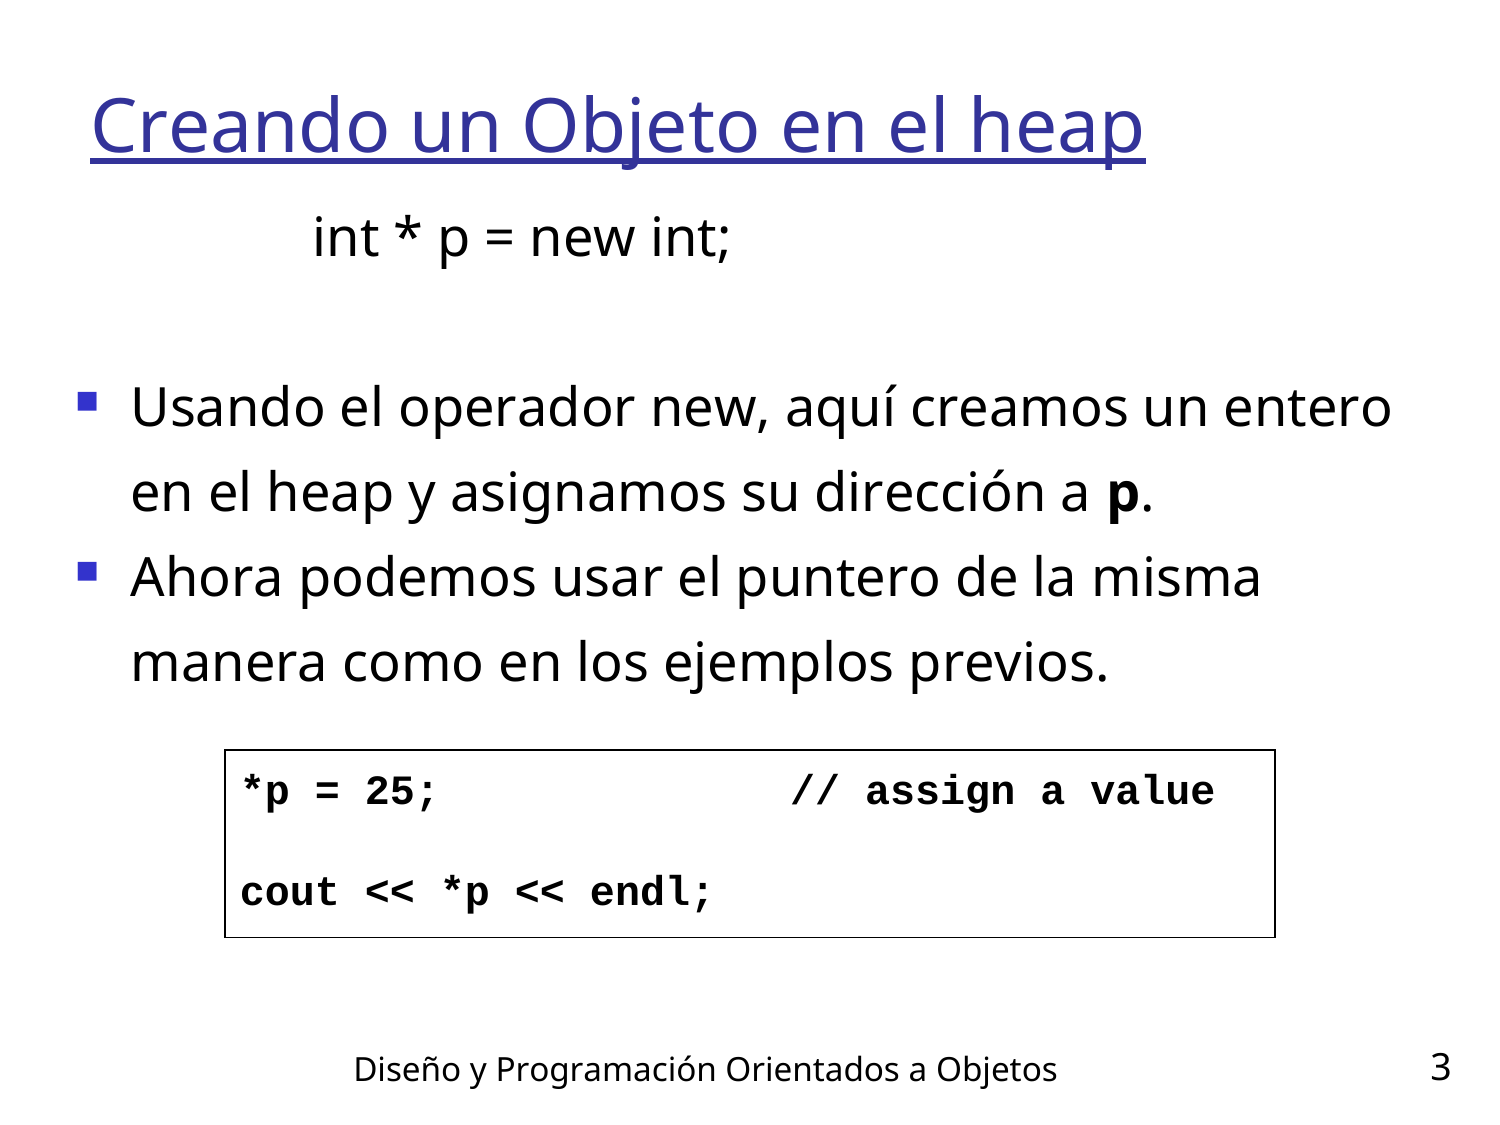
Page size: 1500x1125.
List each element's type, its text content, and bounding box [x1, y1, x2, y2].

title Creando un Objeto en el heap [75, 19, 1466, 182]
list int * p = new int; Usando el operador new, aquí creamos un entero en el heap y asignamos su dirección a p. Ahora podemos usar el puntero de la misma manera como en los ejemplos previos. [75, 187, 1462, 993]
